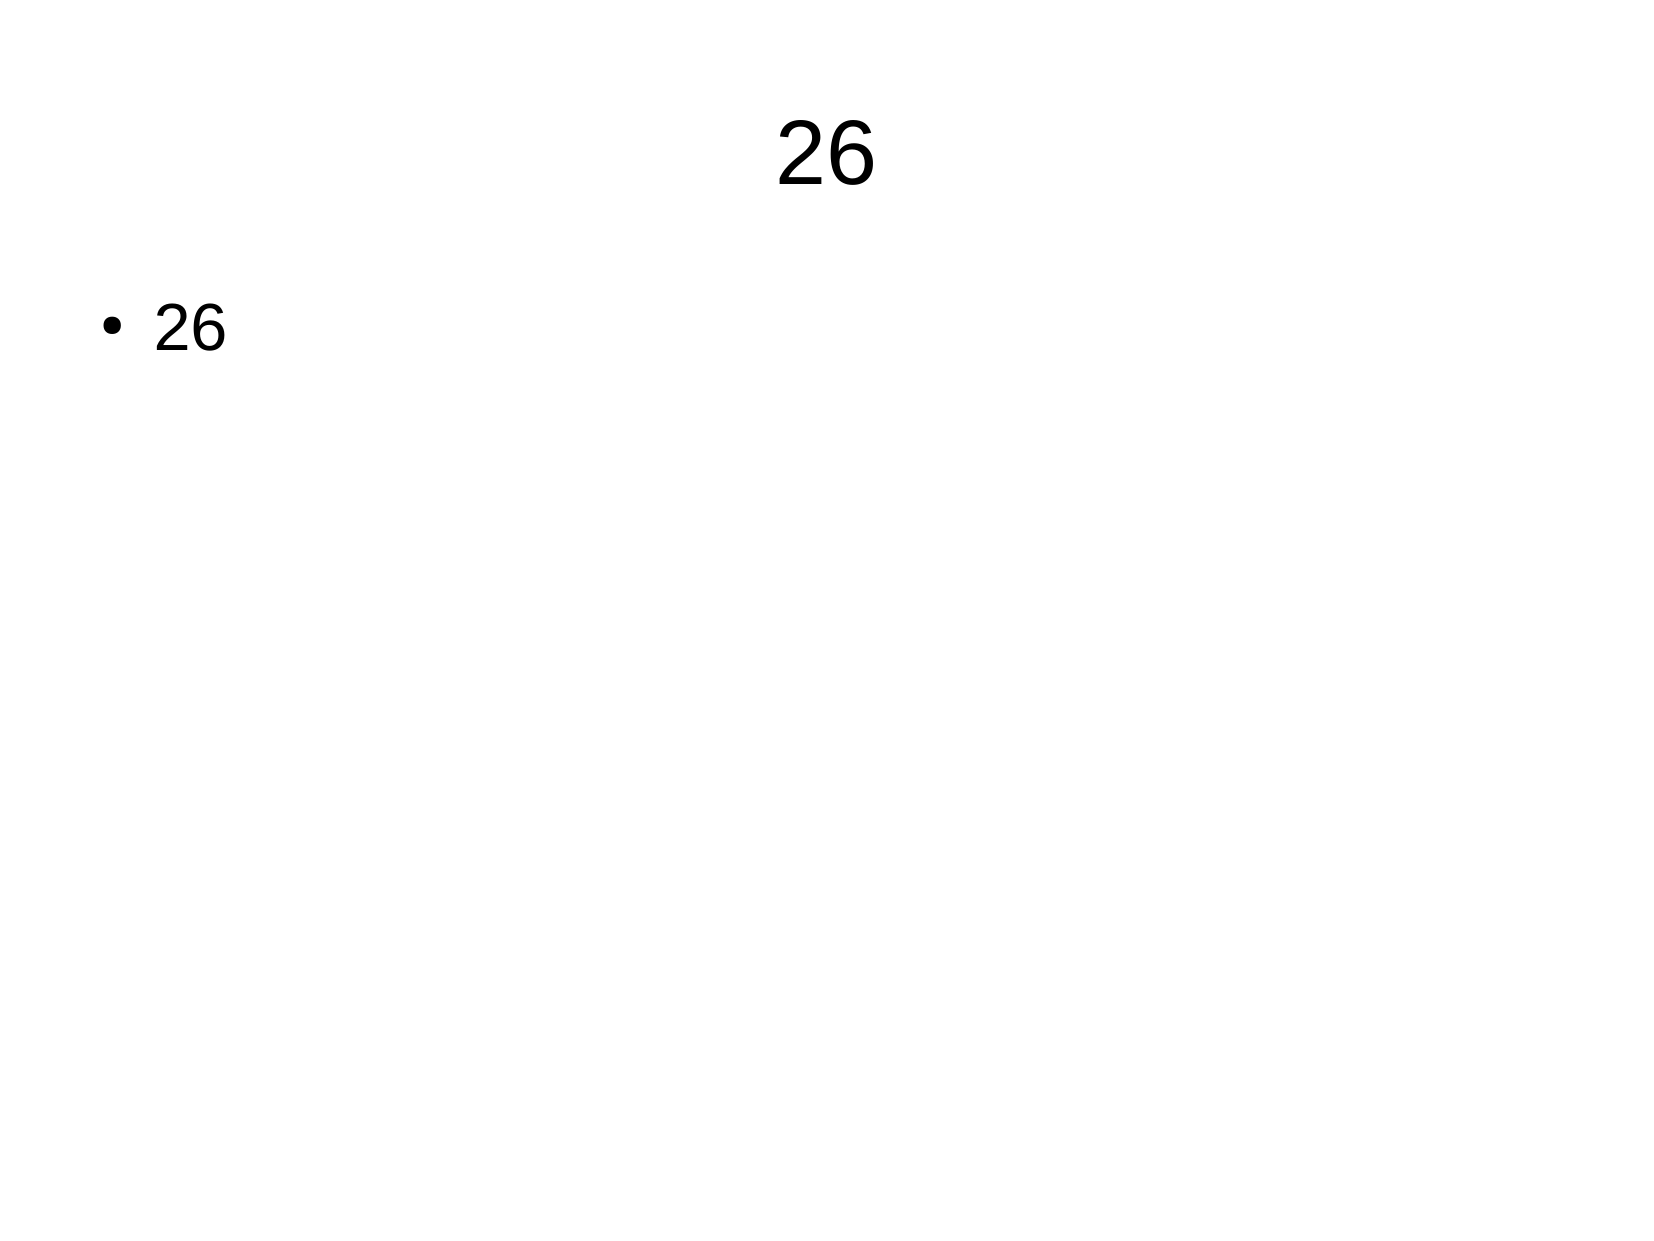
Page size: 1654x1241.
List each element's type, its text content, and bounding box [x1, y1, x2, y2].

title <number> [82, 49, 1571, 257]
list <number> [82, 290, 1571, 1109]
